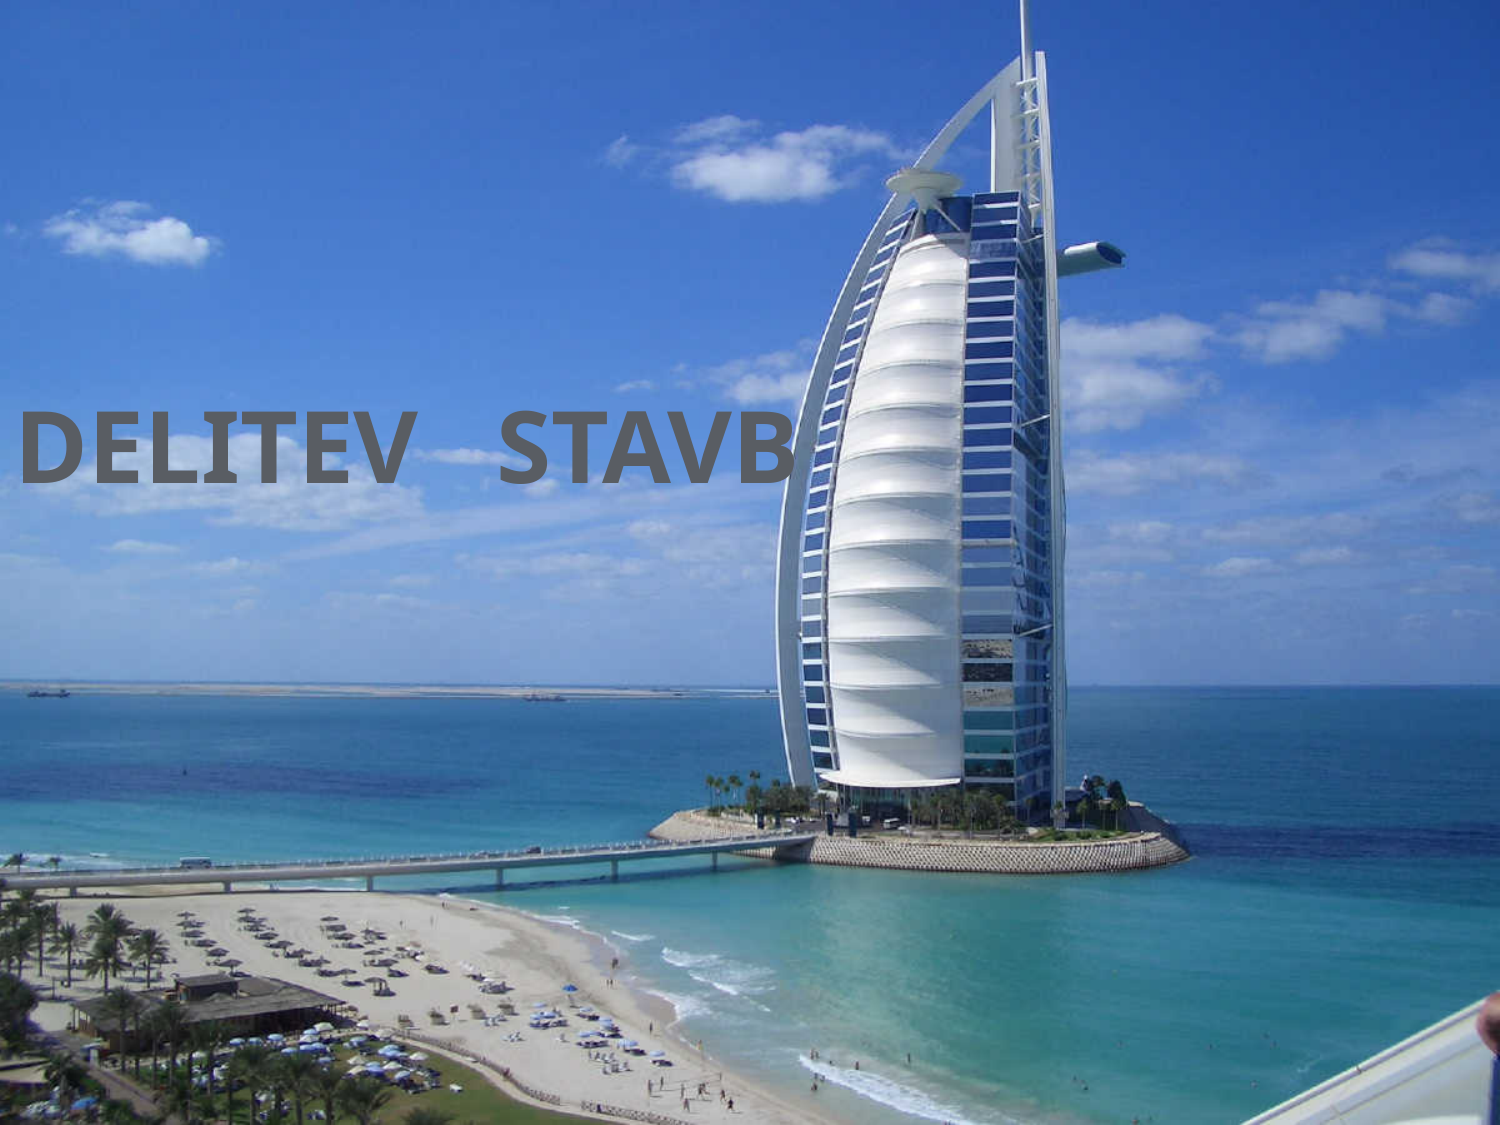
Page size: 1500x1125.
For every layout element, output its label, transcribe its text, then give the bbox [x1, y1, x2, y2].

title DELITEV STAVB [0, 269, 856, 511]
picture [0, 0, 1500, 1125]
